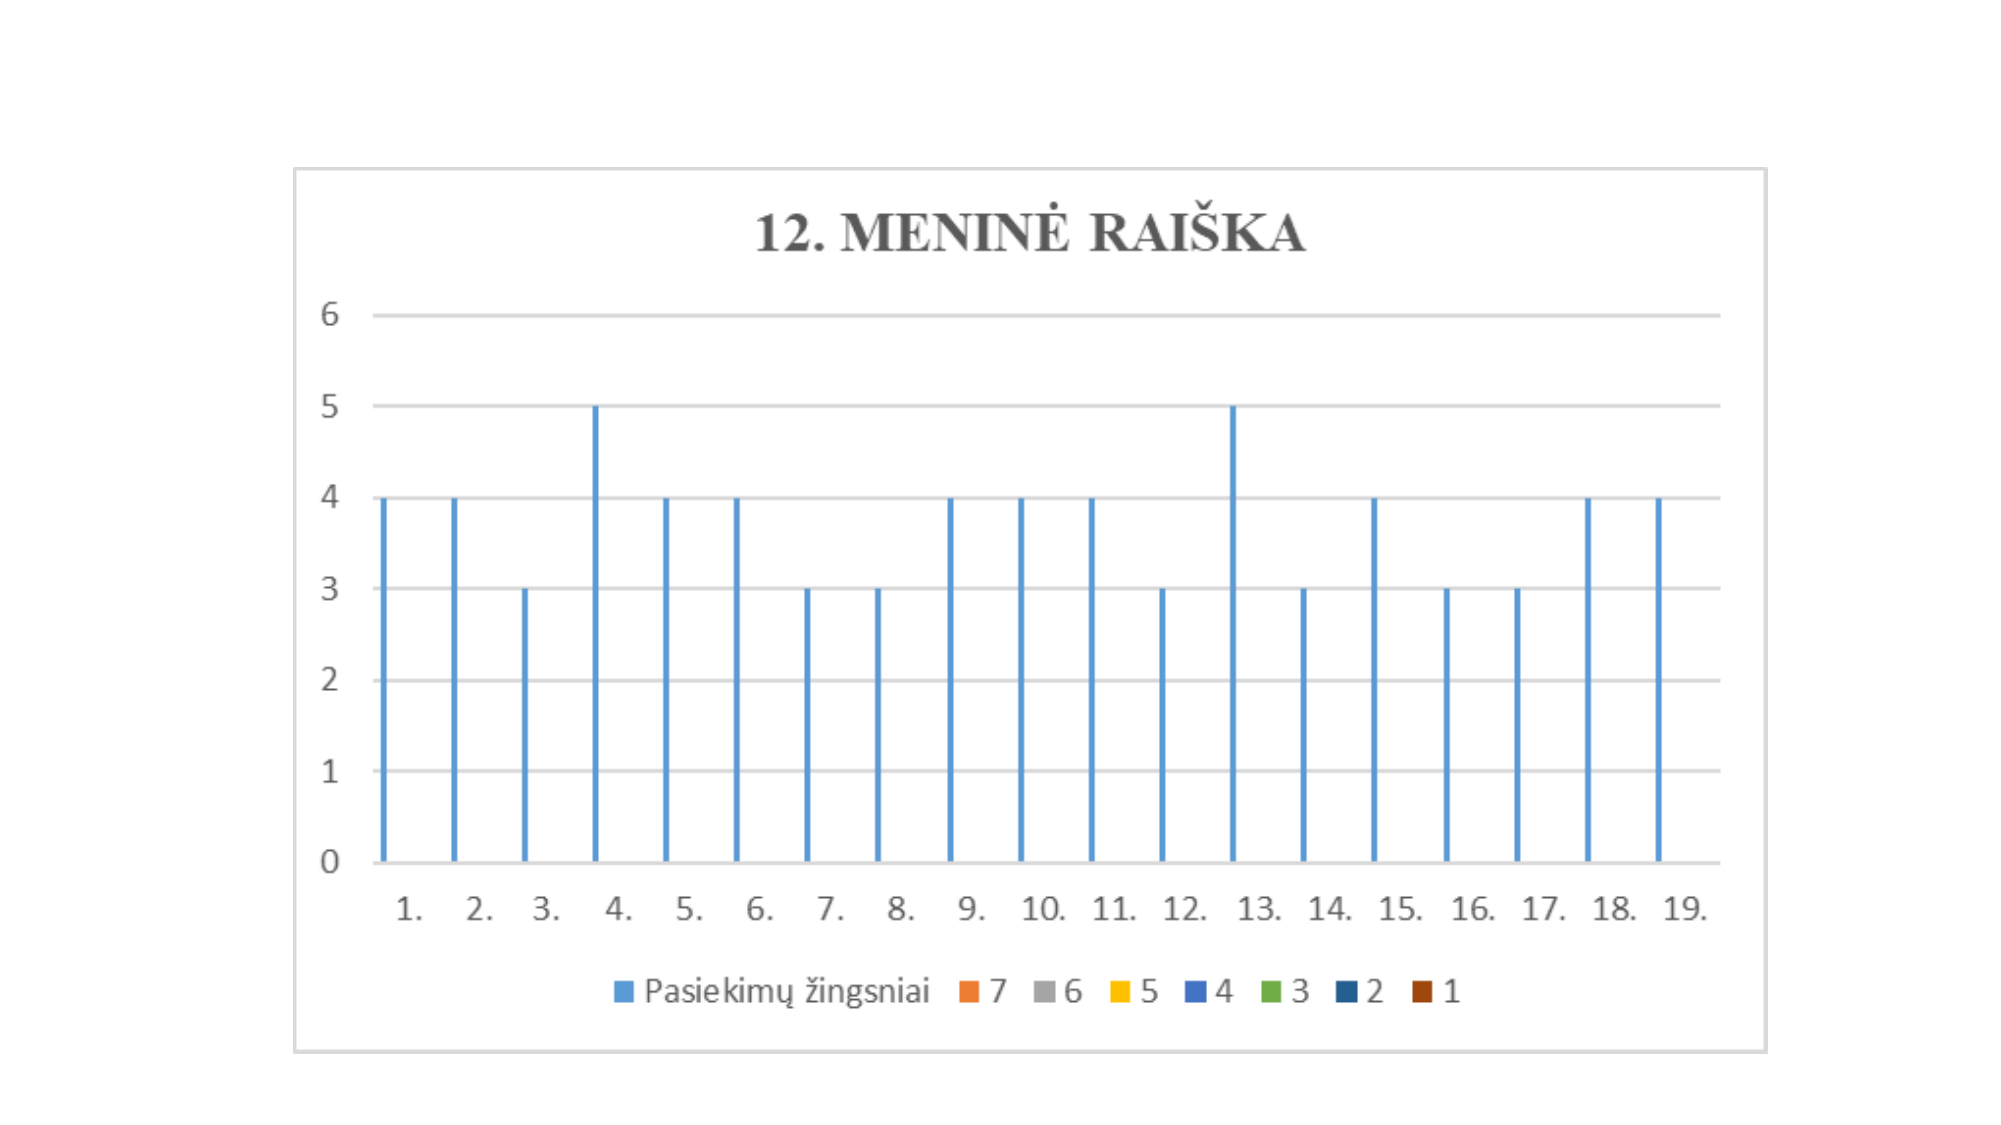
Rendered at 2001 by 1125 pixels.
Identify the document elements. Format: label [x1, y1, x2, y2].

picture [293, 167, 1768, 1054]
